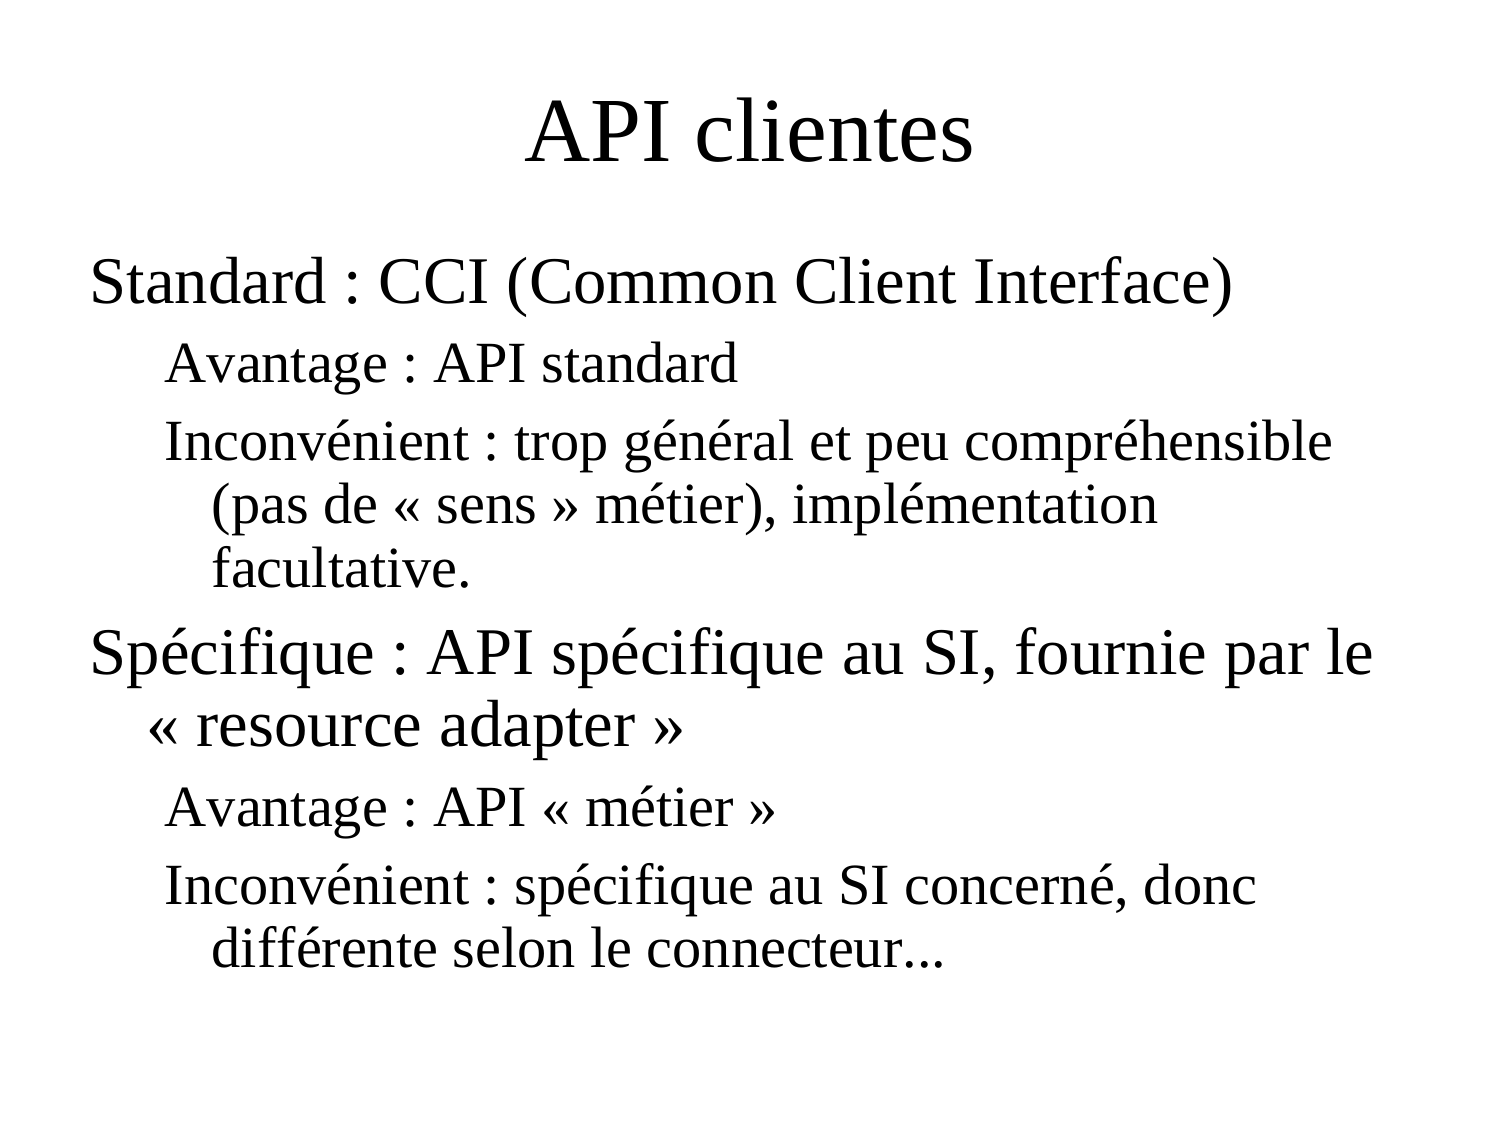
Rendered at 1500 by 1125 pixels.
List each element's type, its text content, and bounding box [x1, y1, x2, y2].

list Standard : CCI (Common Client Interface) Avantage : API standard Inconvénient : trop général et peu compréhensible (pas de « sens » métier), implémentation facultative. Spécifique : API spécifique au SI, fournie par le « resource adapter » Avantage : API « métier » Inconvénient : spécifique au SI concerné, donc différente selon le connecteur... [75, 237, 1426, 1066]
title API clientes [112, 37, 1388, 225]
